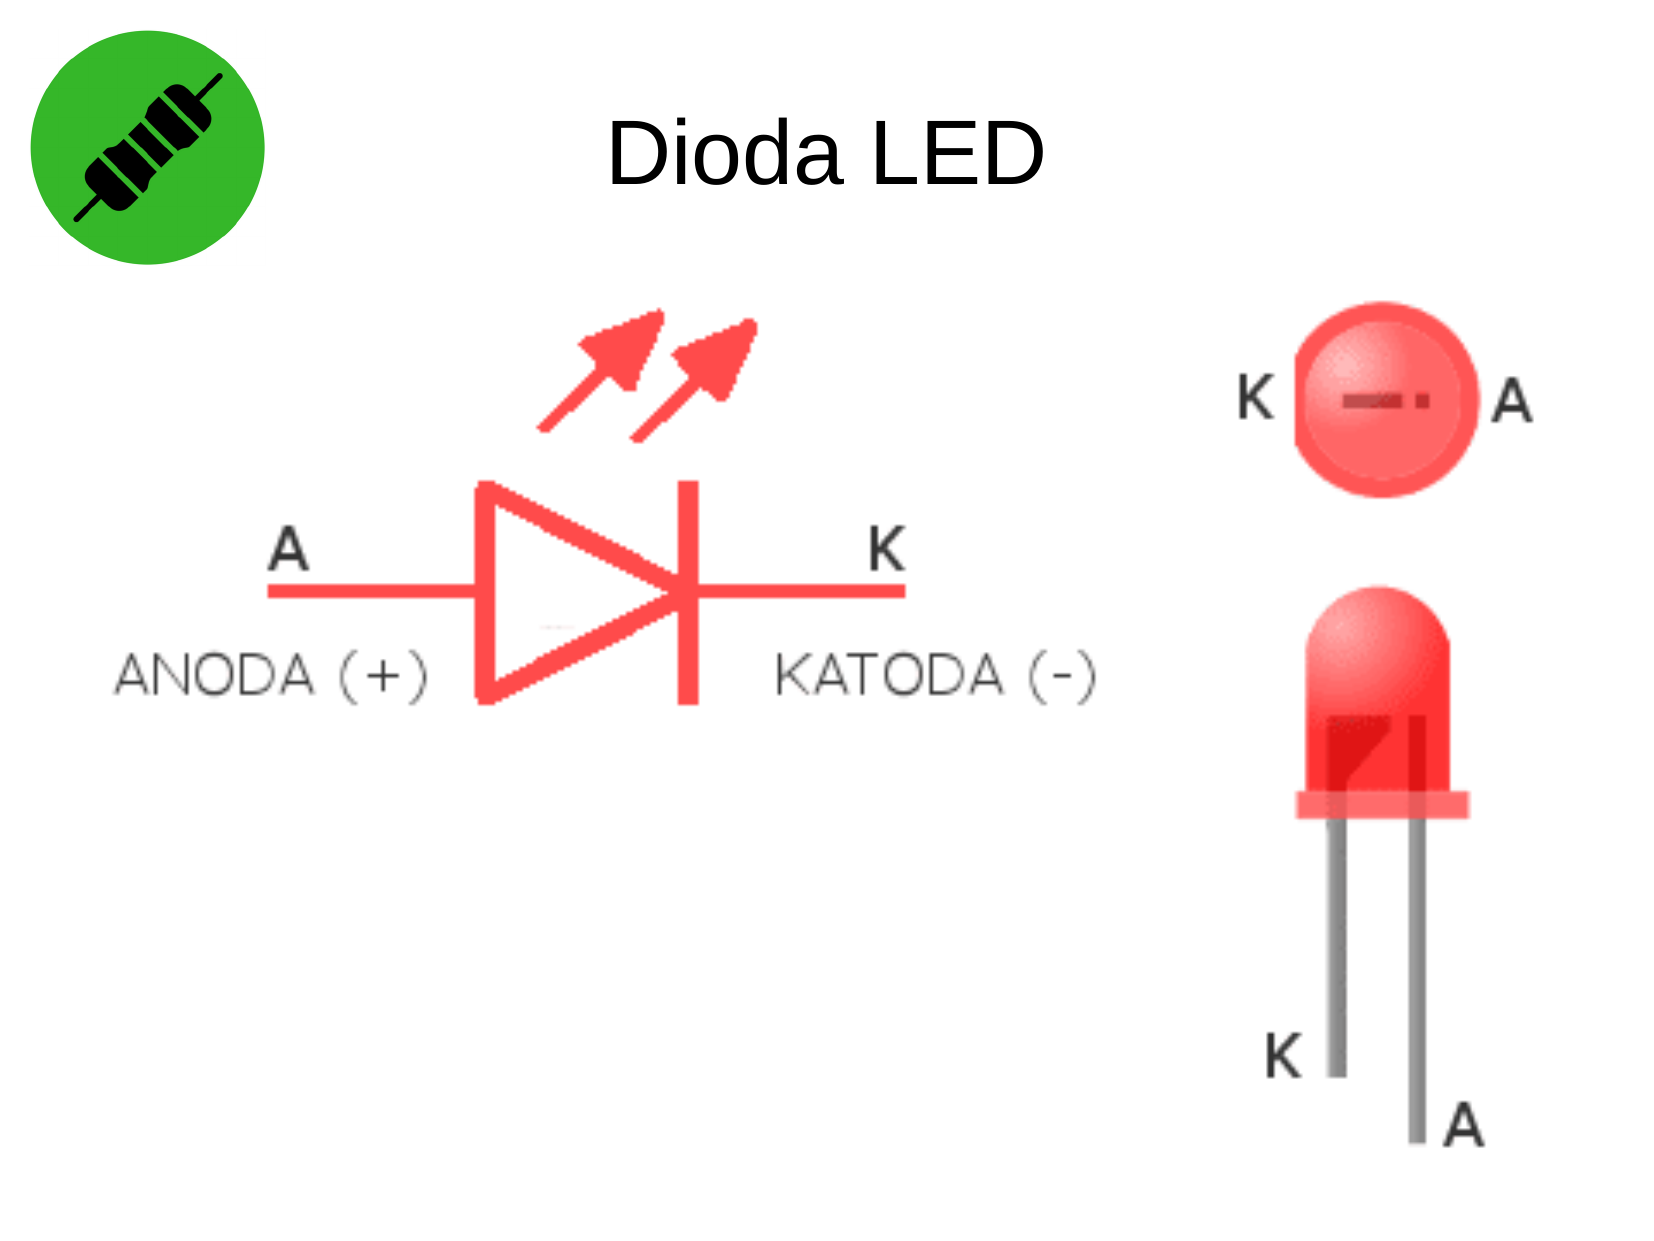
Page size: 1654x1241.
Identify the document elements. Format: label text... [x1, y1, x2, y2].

title Dioda LED [266, 49, 1571, 257]
picture [29, 29, 1565, 1241]
